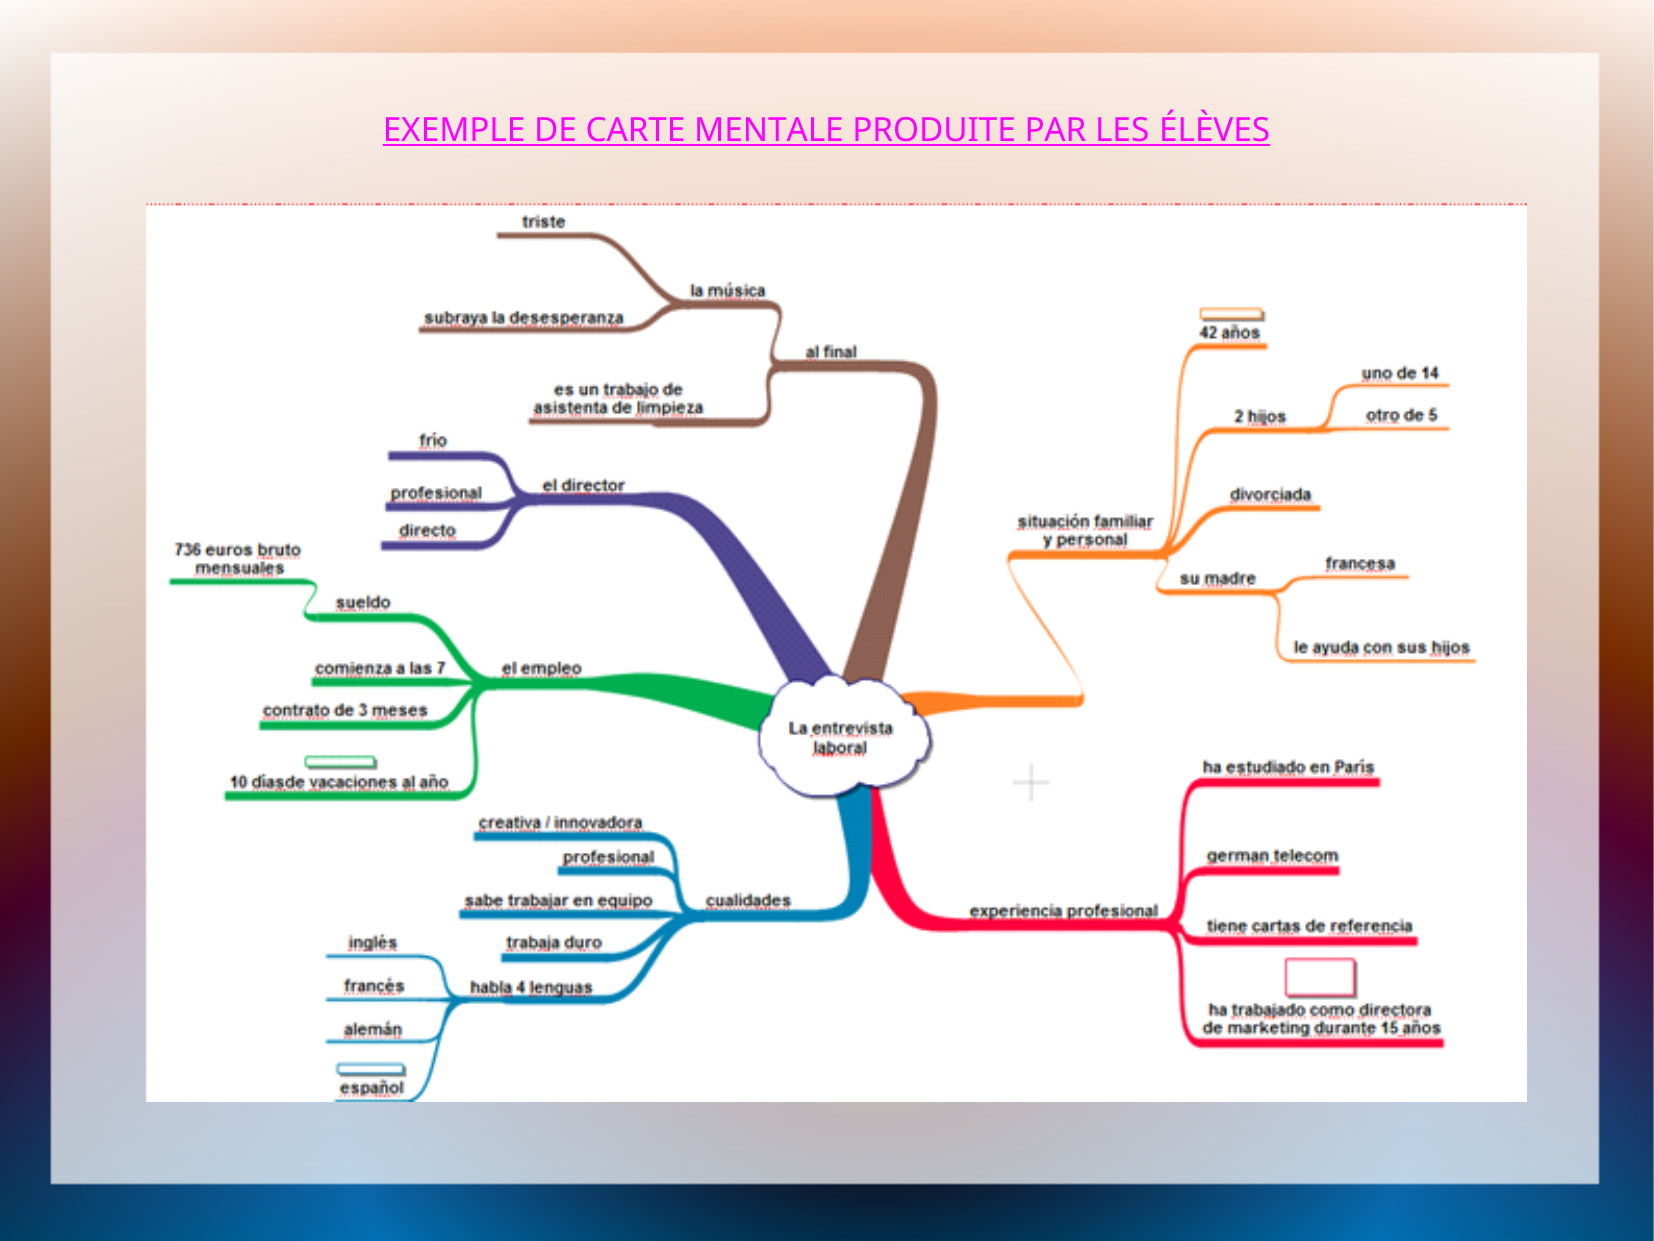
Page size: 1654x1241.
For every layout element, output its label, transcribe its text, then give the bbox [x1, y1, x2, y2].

picture [0, 0, 1654, 1241]
subtitle EXEMPLE DE CARTE MENTALE PRODUITE PAR LES ÉLÈVES [82, 55, 1571, 201]
